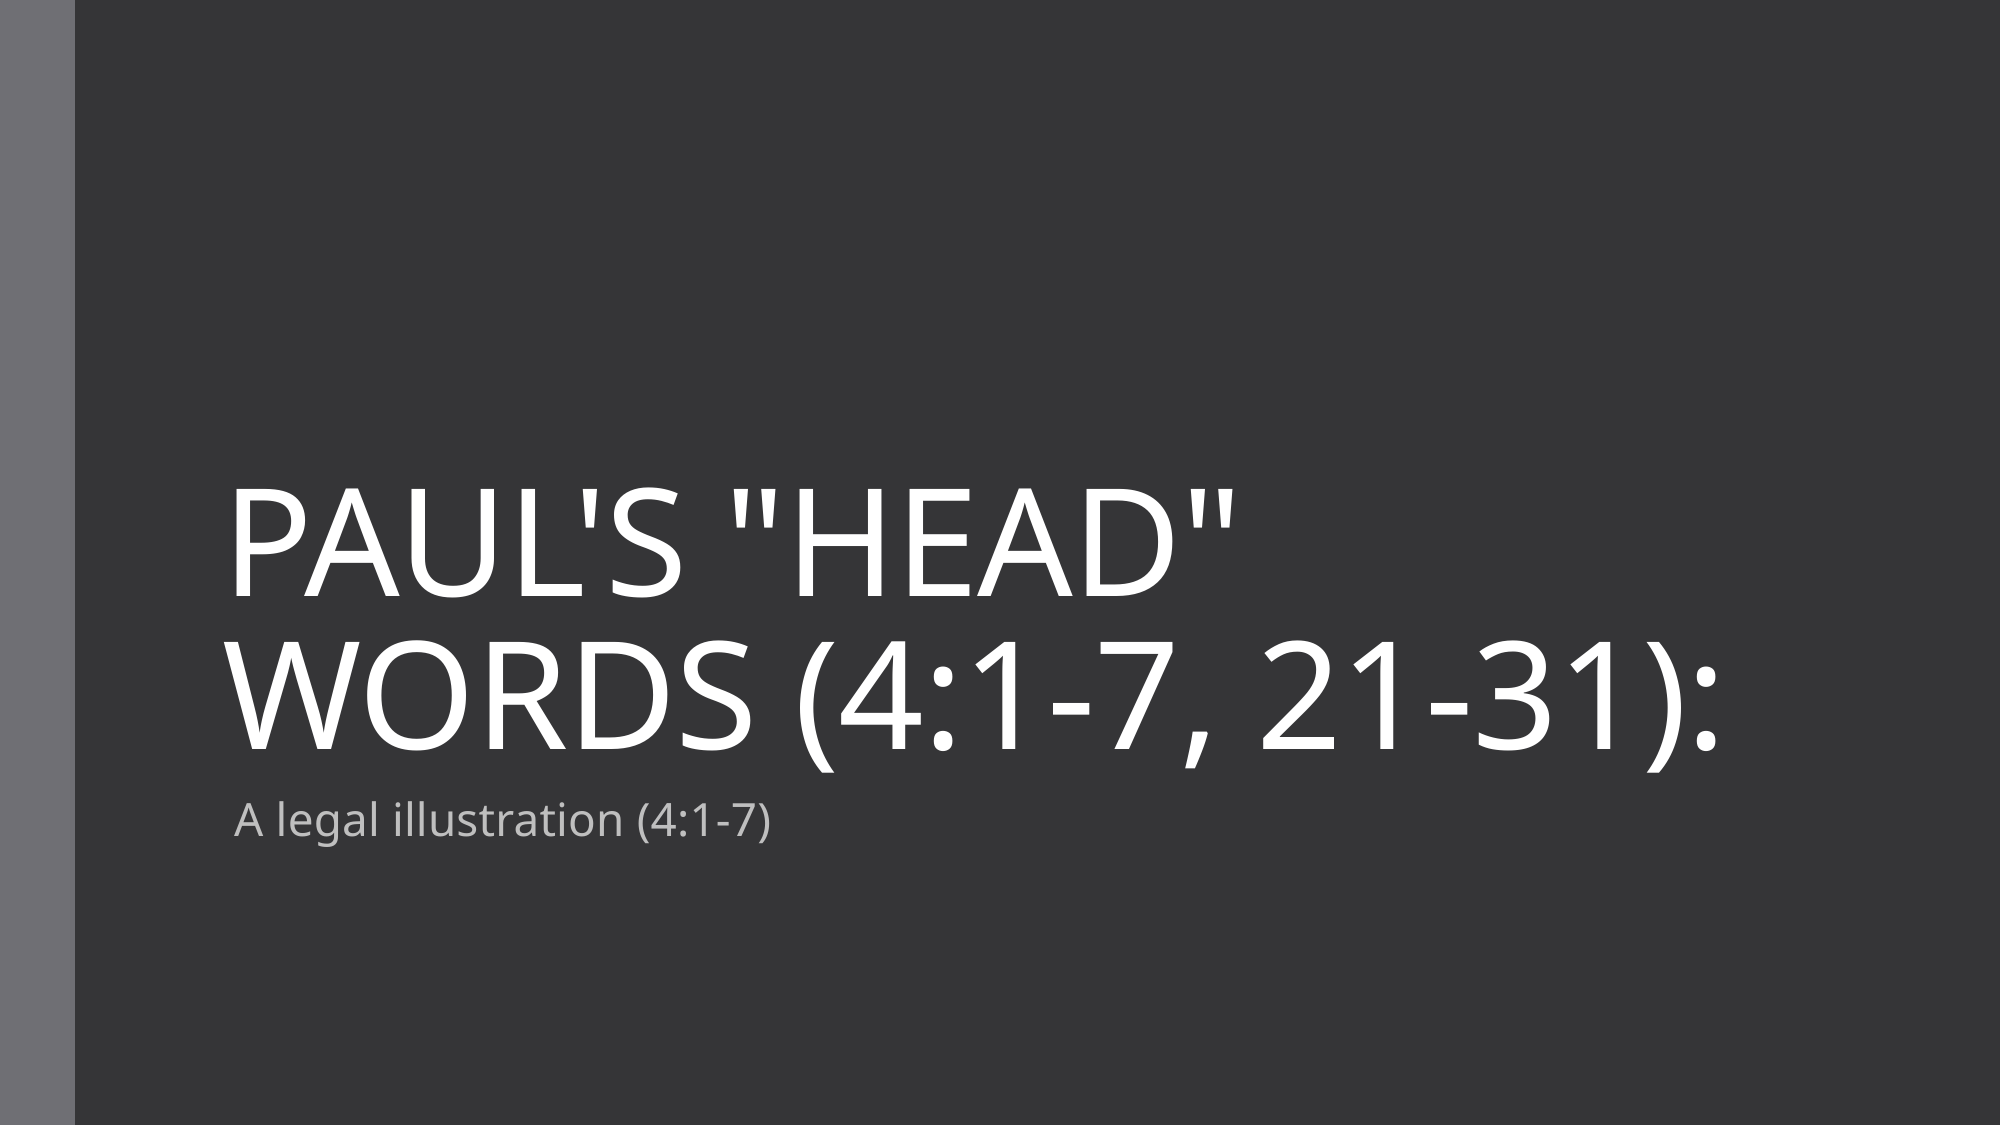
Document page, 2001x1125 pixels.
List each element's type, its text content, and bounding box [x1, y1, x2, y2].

title PAUL'S "HEAD" WORDS (4:1-7, 21-31): [206, 124, 1752, 787]
subtitle A legal illustration (4:1-7) [206, 787, 1752, 1066]
